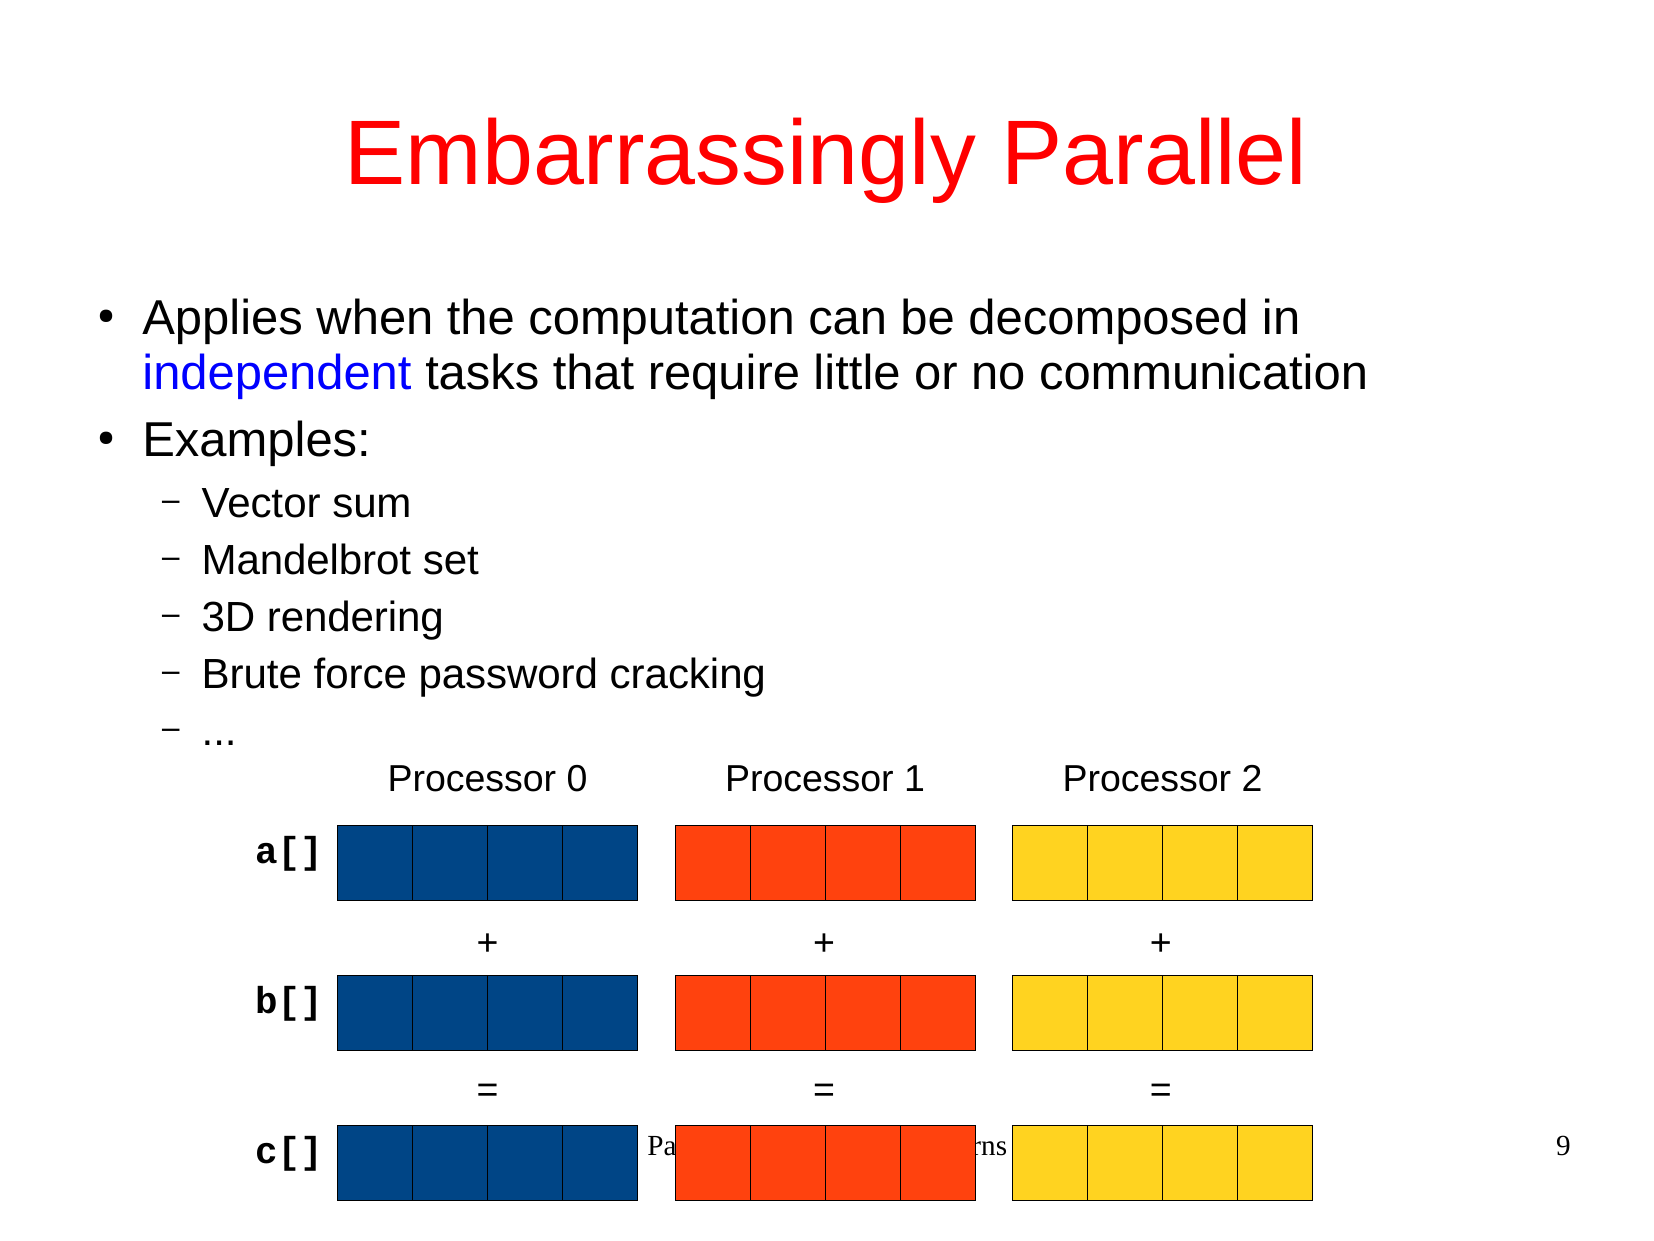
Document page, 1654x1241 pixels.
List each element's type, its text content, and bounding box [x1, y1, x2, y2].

text_box [675, 825, 976, 901]
text_box = [461, 1061, 537, 1119]
text_box Processor 1 [675, 750, 976, 807]
text_box + [461, 913, 537, 971]
text_box = [1135, 1061, 1211, 1119]
text_box [337, 825, 638, 901]
text_box c[] [240, 1125, 338, 1183]
text_box [1012, 975, 1313, 1051]
text_box = [798, 1061, 874, 1119]
text_box [1012, 1125, 1313, 1201]
text_box Processor 2 [1012, 750, 1313, 807]
text_box a[] [240, 825, 338, 883]
text_box [675, 975, 976, 1051]
text_box + [798, 913, 874, 971]
text_box b[] [240, 975, 338, 1033]
text_box [1012, 825, 1313, 901]
text_box [675, 1125, 976, 1201]
text_box [337, 1125, 638, 1201]
list Applies when the computation can be decomposed in independent tasks that require little or no communication Examples: Vector sum Mandelbrot set 3D rendering Brute force password cracking ... [82, 290, 1571, 756]
text_box [337, 975, 638, 1051]
text_box Processor 0 [337, 750, 638, 807]
title Embarrassingly Parallel [82, 49, 1571, 257]
text_box + [1135, 913, 1211, 971]
